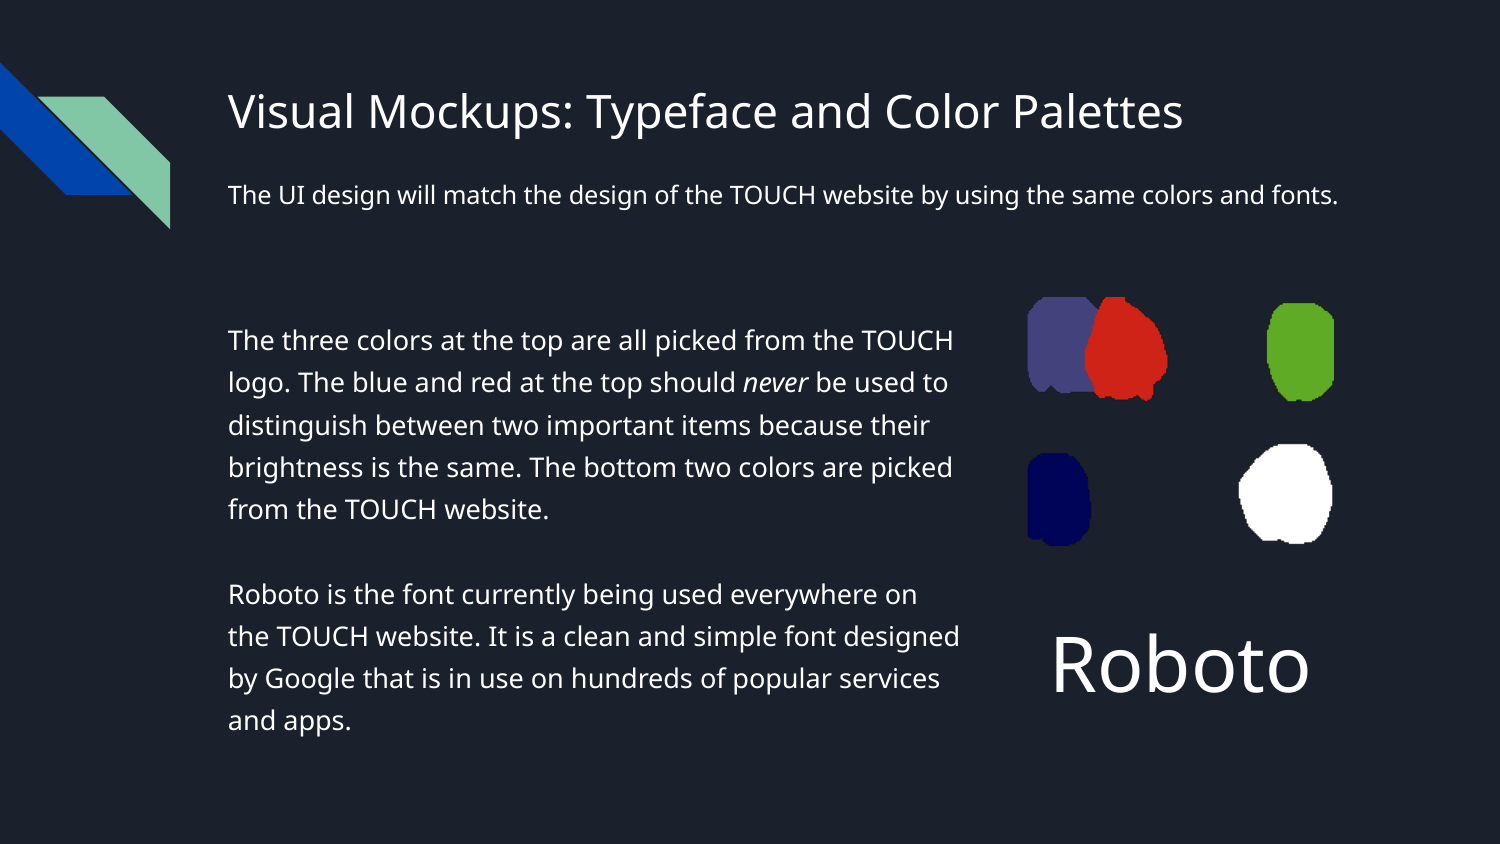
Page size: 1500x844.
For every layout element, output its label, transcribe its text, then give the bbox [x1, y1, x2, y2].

list Roboto [1027, 530, 1334, 779]
list Roboto is the font currently being used everywhere on the TOUCH website. It is a clean and simple font designed by Google that is in use on hundreds of popular services and apps. [212, 530, 981, 779]
picture [1027, 297, 1334, 530]
list The UI design will match the design of the TOUCH website by using the same colors and fonts. [212, 157, 1458, 228]
list The three colors at the top are all picked from the TOUCH logo. The blue and red at the top should never be used to distinguish between two important items because their brightness is the same. The bottom two colors are picked from the TOUCH website. [212, 297, 981, 530]
title Visual Mockups: Typeface and Color Palettes [212, 64, 1368, 157]
